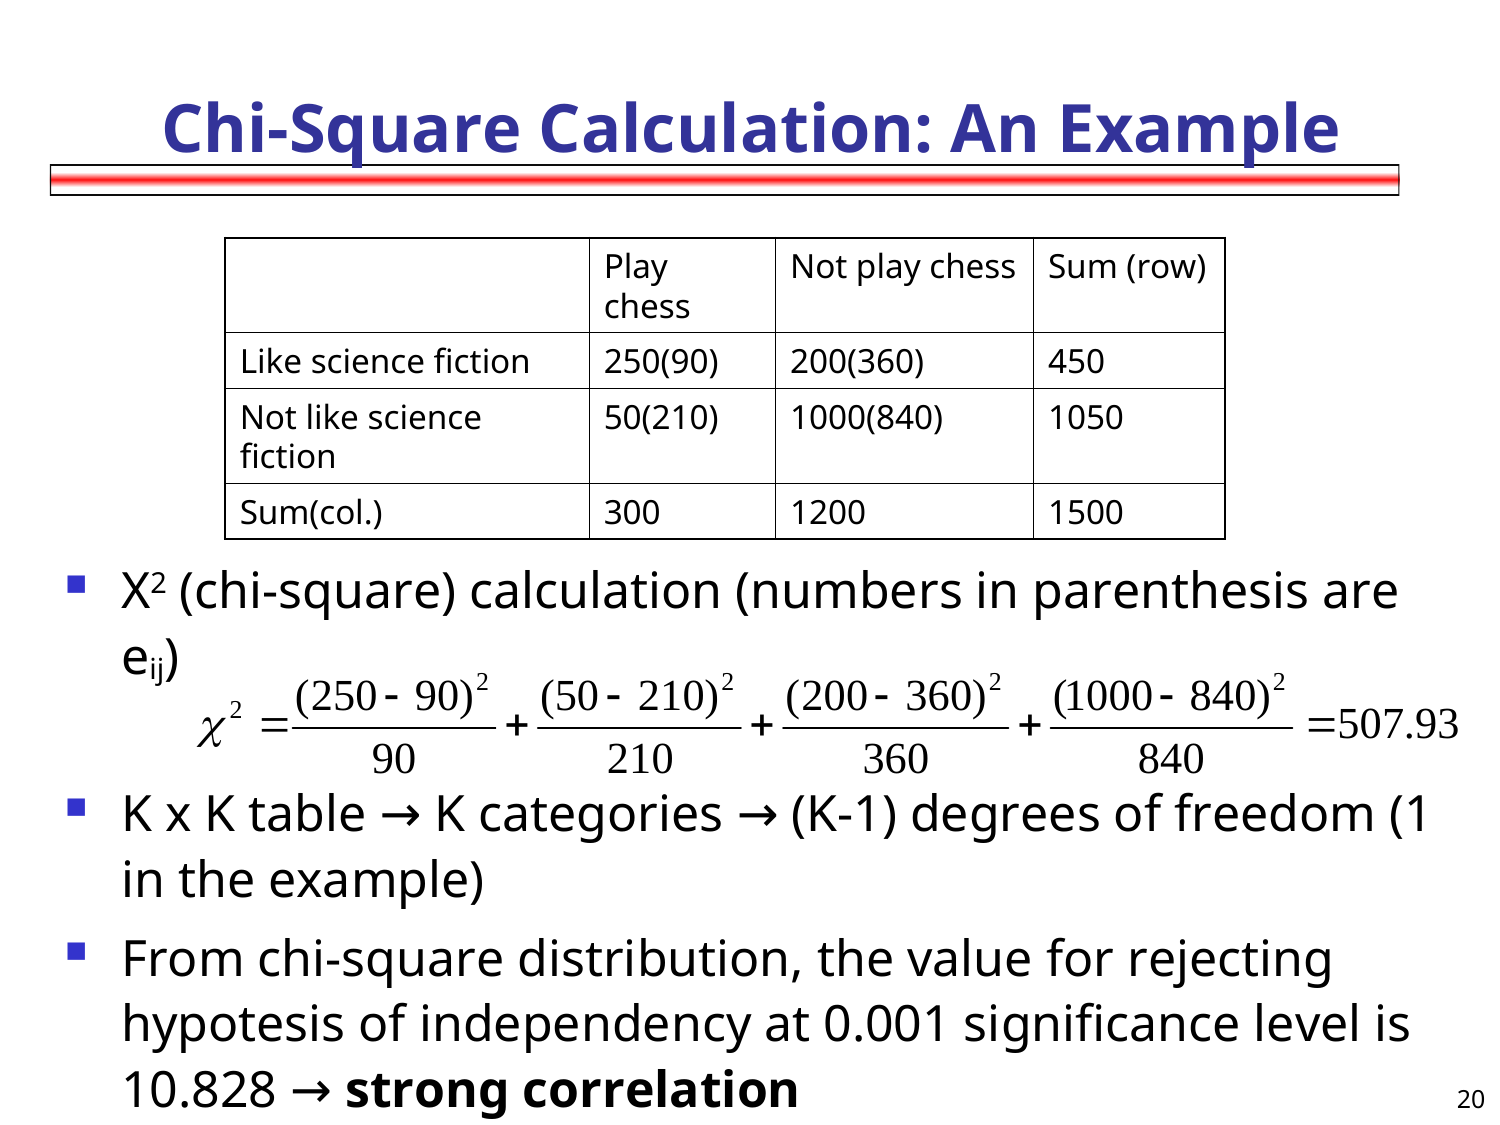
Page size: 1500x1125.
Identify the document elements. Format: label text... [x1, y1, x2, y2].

table_cell 200(360) [776, 333, 1033, 388]
list Χ2 (chi-square) calculation (numbers in parenthesis are eij) K x K table → K categories → (K-1) degrees of freedom (1 in the example) From chi-square distribution, the value for rejecting hypotesis of independency at 0.001 significance level is 10.828 → strong correlation [50, 237, 1450, 1125]
table_cell 1500 [1034, 484, 1224, 538]
table_header Sum (row) [1034, 239, 1224, 332]
title Chi-Square Calculation: An Example [112, 0, 1391, 174]
table_cell 1000(840) [776, 389, 1033, 483]
table_cell 450 [1034, 333, 1224, 388]
text_box [189, 661, 1465, 784]
table_cell Like science fiction [226, 333, 589, 388]
table_cell Not like science fiction [226, 389, 589, 483]
table_cell 250(90) [590, 333, 775, 388]
table_cell 1200 [776, 484, 1033, 538]
table_header Not play chess [776, 239, 1033, 332]
table_cell 50(210) [590, 389, 775, 483]
table_header Play chess [590, 239, 775, 332]
table_header [226, 239, 589, 332]
table_cell 300 [590, 484, 775, 538]
table_cell Sum(col.) [226, 484, 589, 538]
table_cell 1050 [1034, 389, 1224, 483]
text_box <number> [1450, 1062, 1500, 1125]
